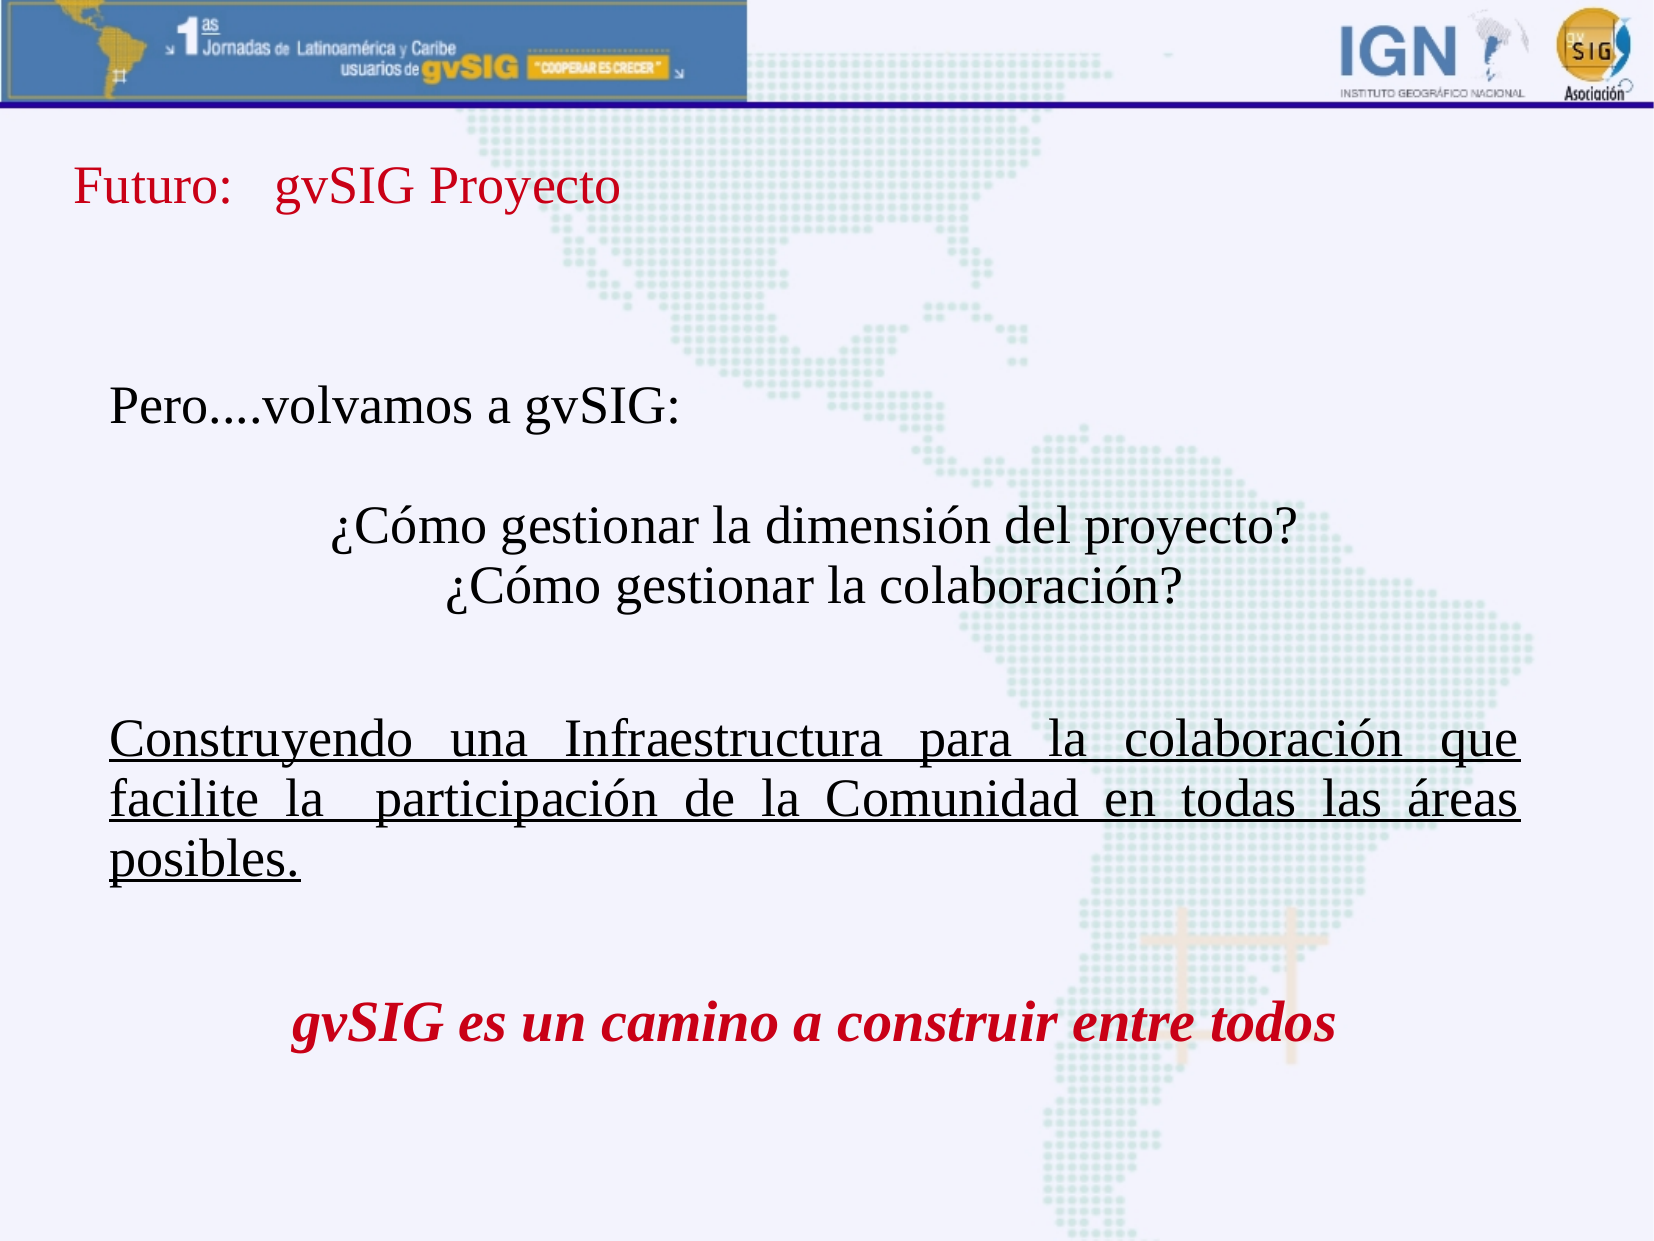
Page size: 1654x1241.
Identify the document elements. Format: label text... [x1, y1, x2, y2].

text_box Pero....volvamos a gvSIG: ¿Cómo gestionar la dimensión del proyecto? ¿Cómo gestionar la colaboración? Construyendo una Infraestructura para la colaboración que facilite la participación de la Comunidad en todas las áreas posibles. gvSIG es un camino a construir entre todos [94, 307, 1536, 1062]
text_box Futuro: gvSIG Proyecto [59, 147, 975, 229]
picture [0, 0, 1654, 1241]
